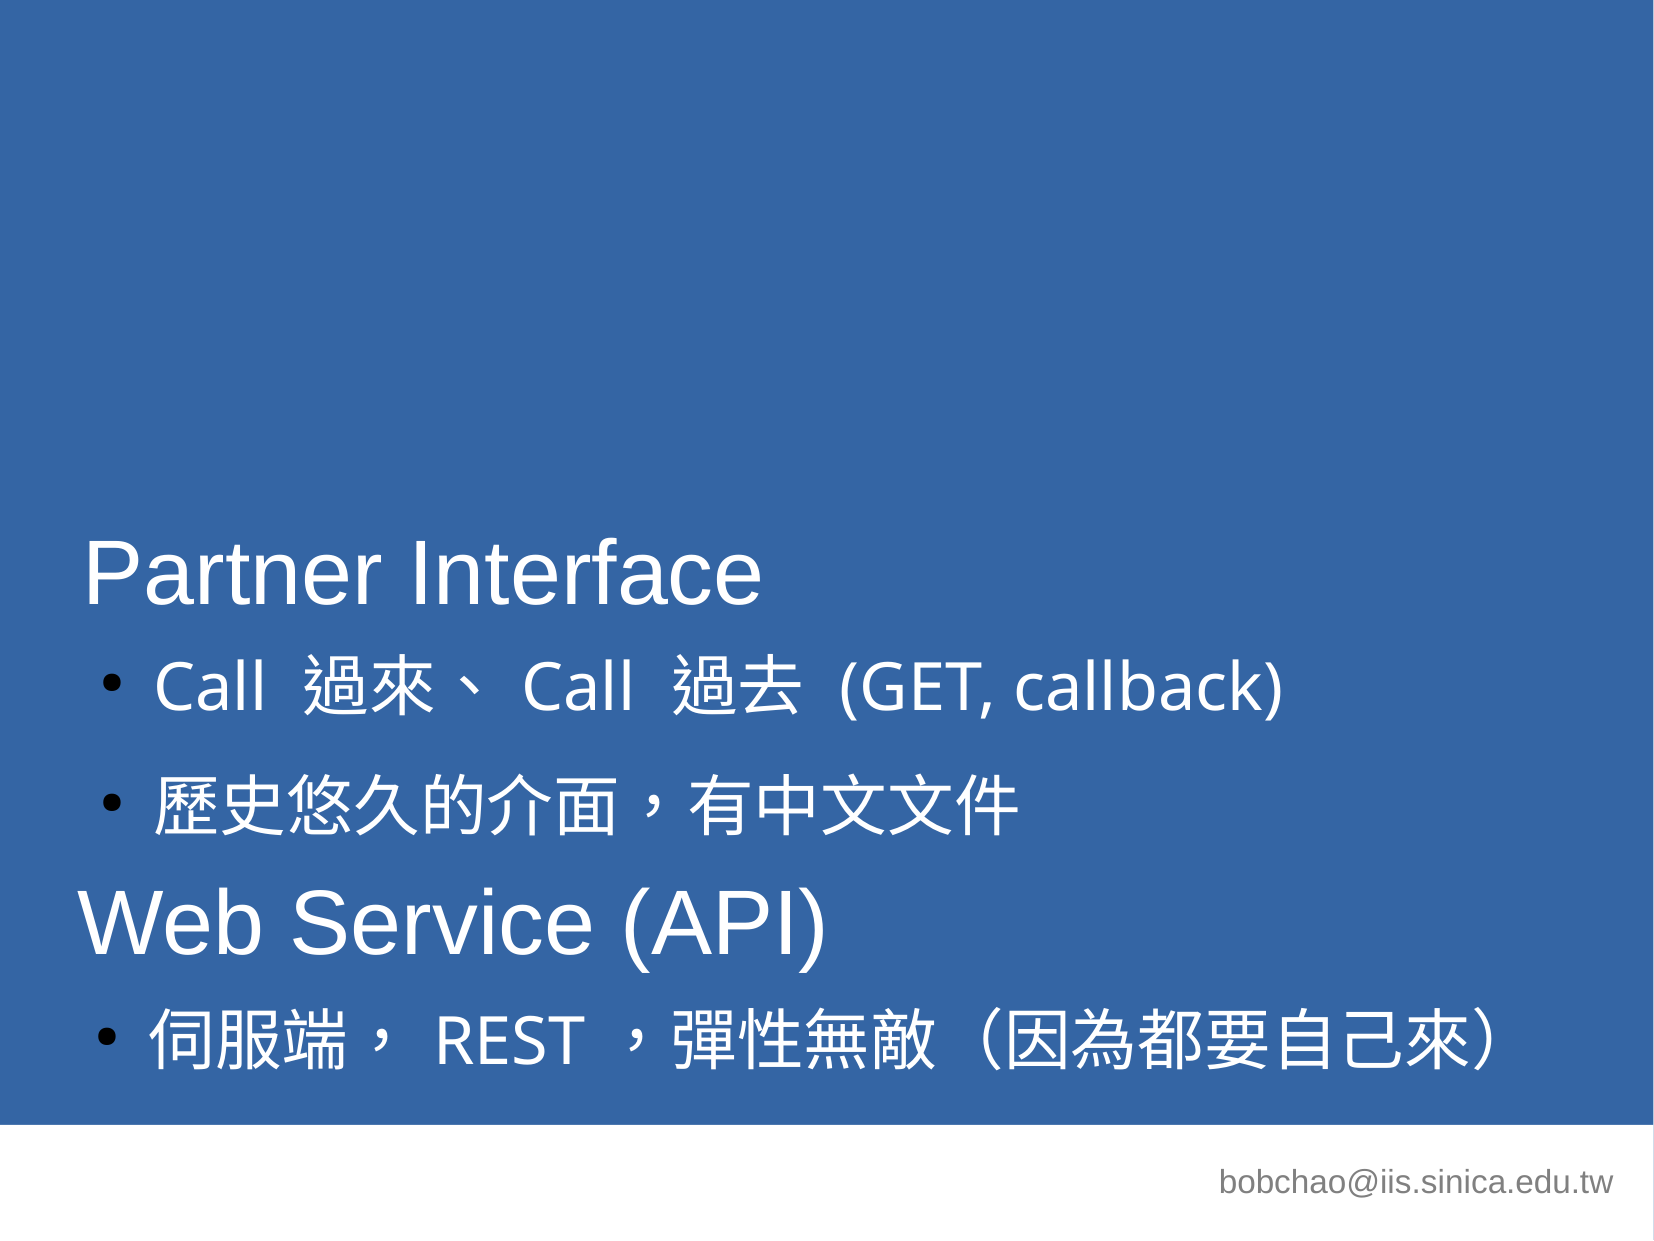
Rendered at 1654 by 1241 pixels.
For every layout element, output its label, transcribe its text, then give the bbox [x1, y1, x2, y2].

list 伺服端，REST，彈性無敵（因為都要自己來） [77, 993, 1566, 1092]
title Partner Interface [82, 476, 1571, 639]
list Call 過來、Call 過去 (GET, callback) 歷史悠久的介面，有中文文件 [82, 639, 1571, 856]
title Web Service (API) [77, 826, 1566, 993]
